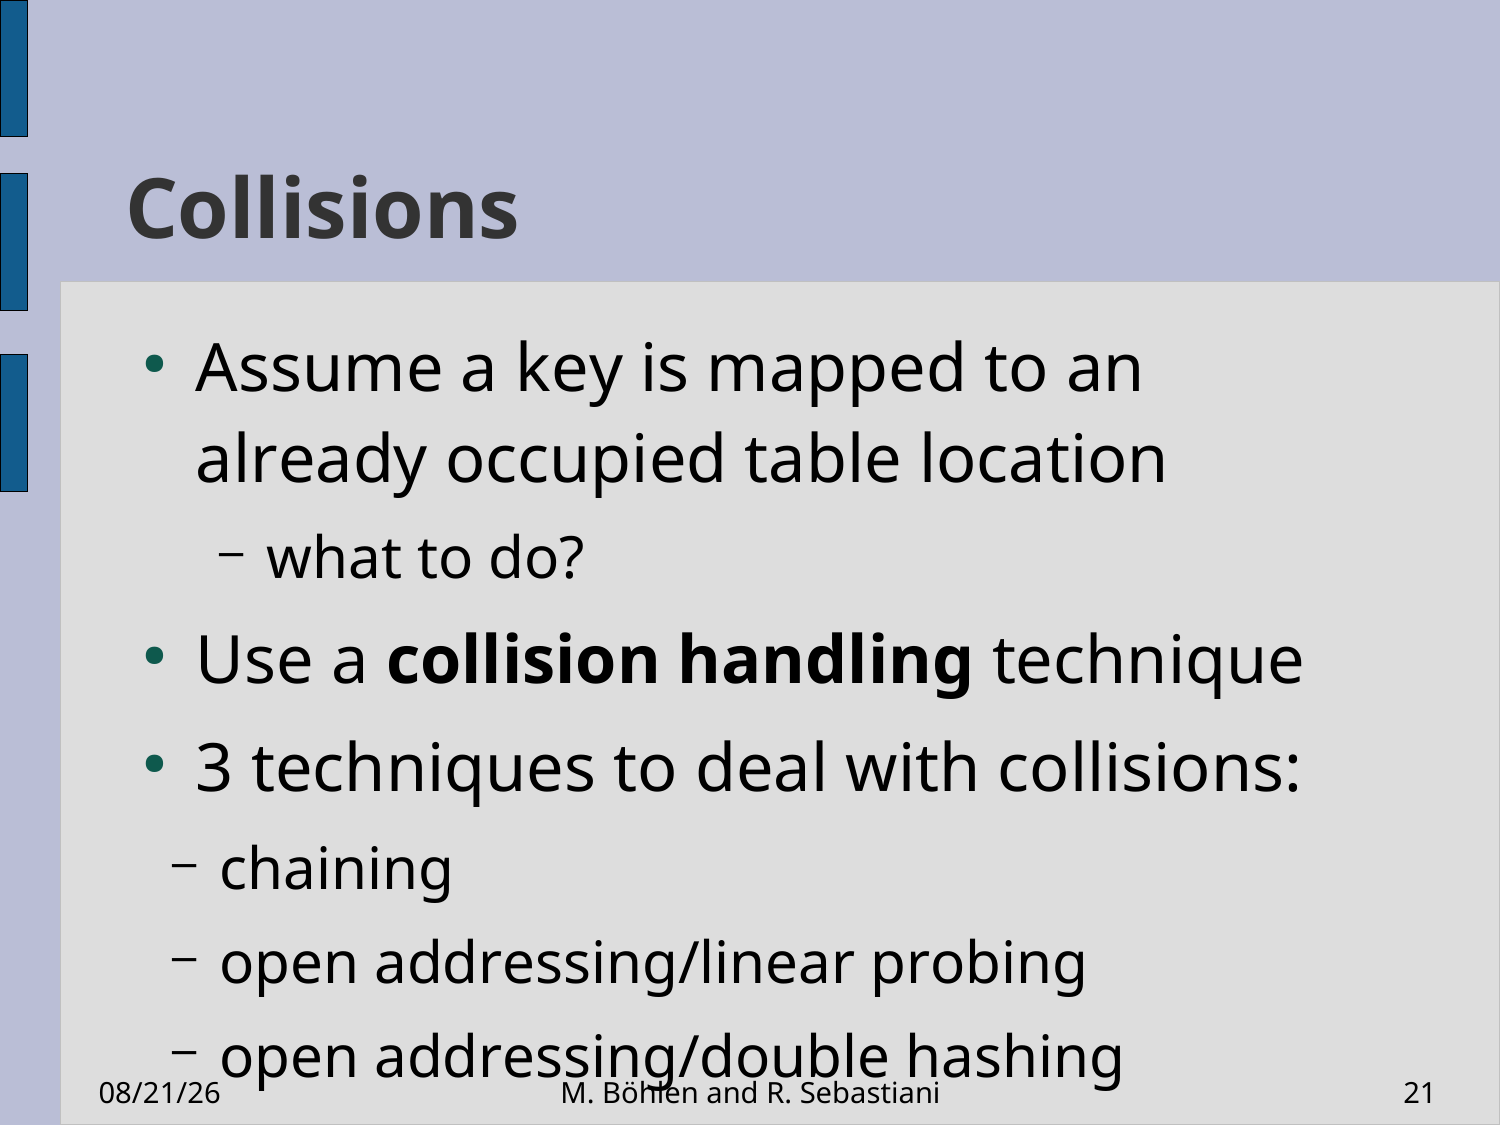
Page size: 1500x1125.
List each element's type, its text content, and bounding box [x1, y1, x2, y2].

list Assume a key is mapped to an already occupied table location what to do? Use a collision handling technique 3 techniques to deal with collisions: chaining open addressing/linear probing open addressing/double hashing [110, 312, 1392, 1037]
title Collisions [110, 67, 1392, 271]
